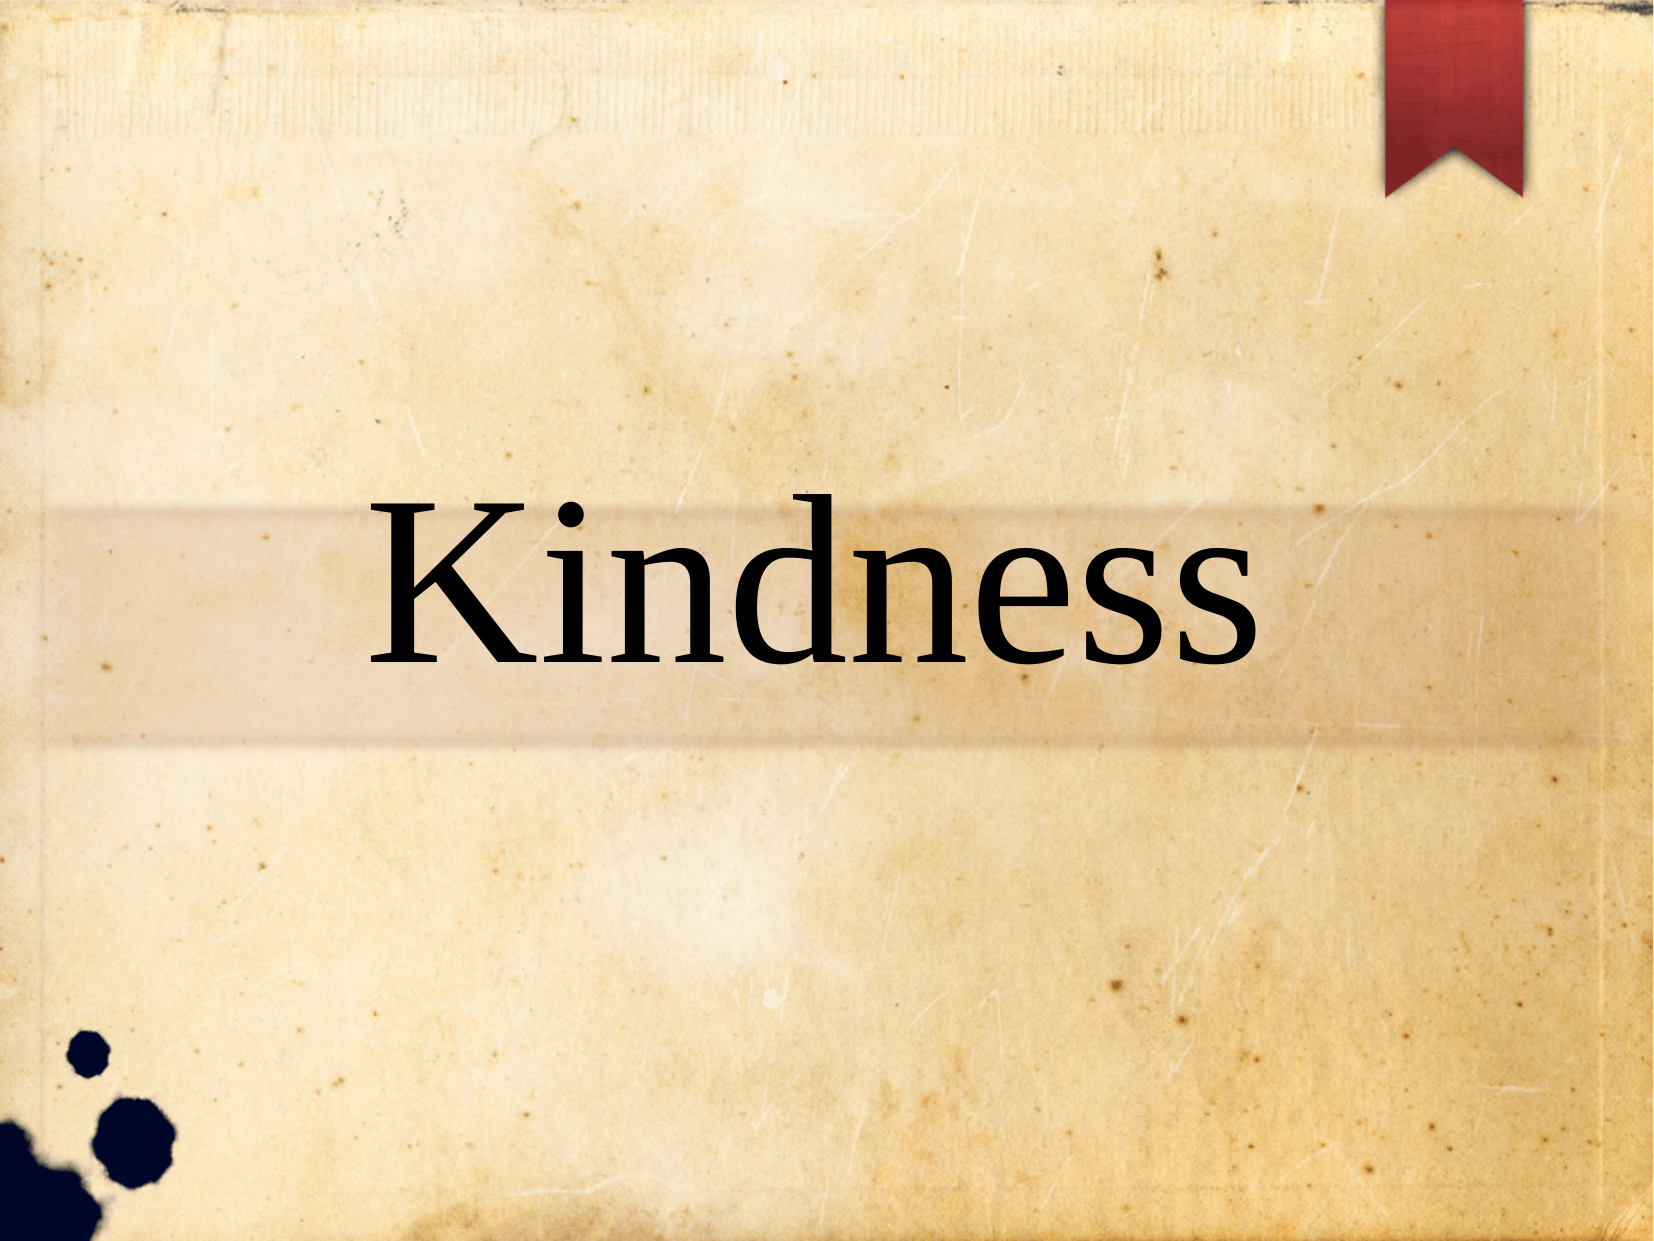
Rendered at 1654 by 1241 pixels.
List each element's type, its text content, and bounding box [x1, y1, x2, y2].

title Kindness [82, 435, 1571, 727]
picture [0, 0, 1654, 1241]
